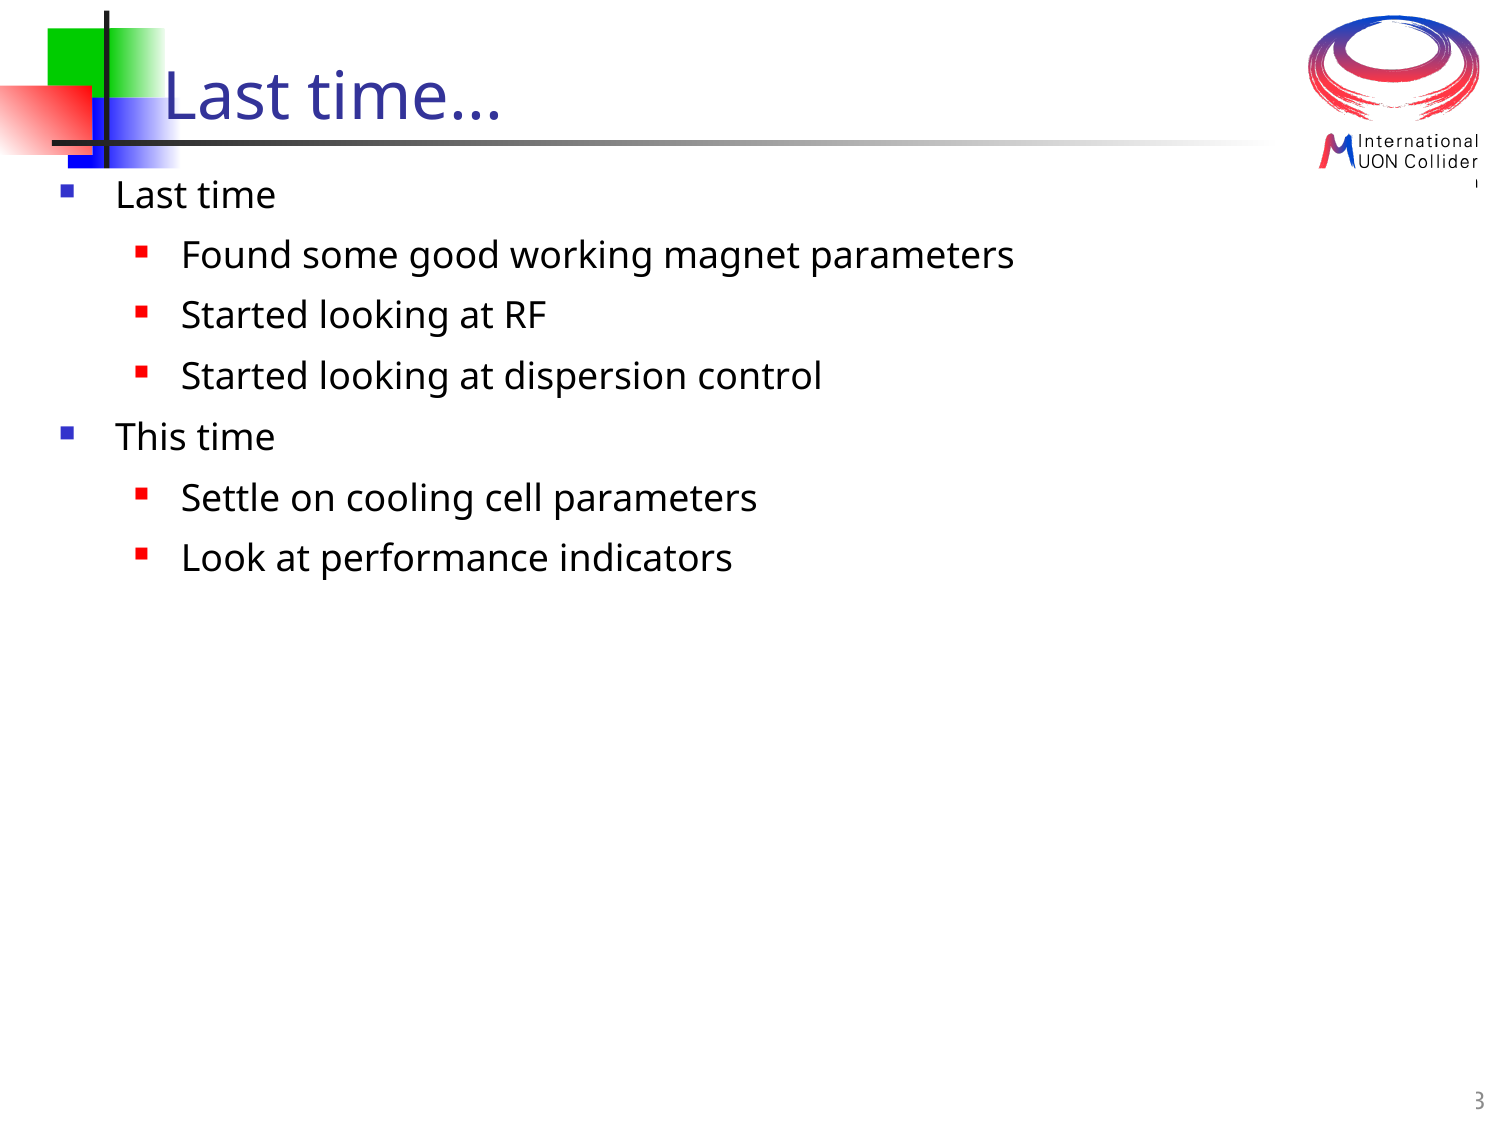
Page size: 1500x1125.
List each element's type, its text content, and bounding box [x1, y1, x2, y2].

title Last time... [162, 0, 1441, 168]
text_box <number> [1312, 1073, 1500, 1125]
picture [1441, 15, 1480, 195]
list Last time Found some good working magnet parameters Started looking at RF Started looking at dispersion control This time Settle on cooling cell parameters Look at performance indicators [59, 168, 1476, 1123]
